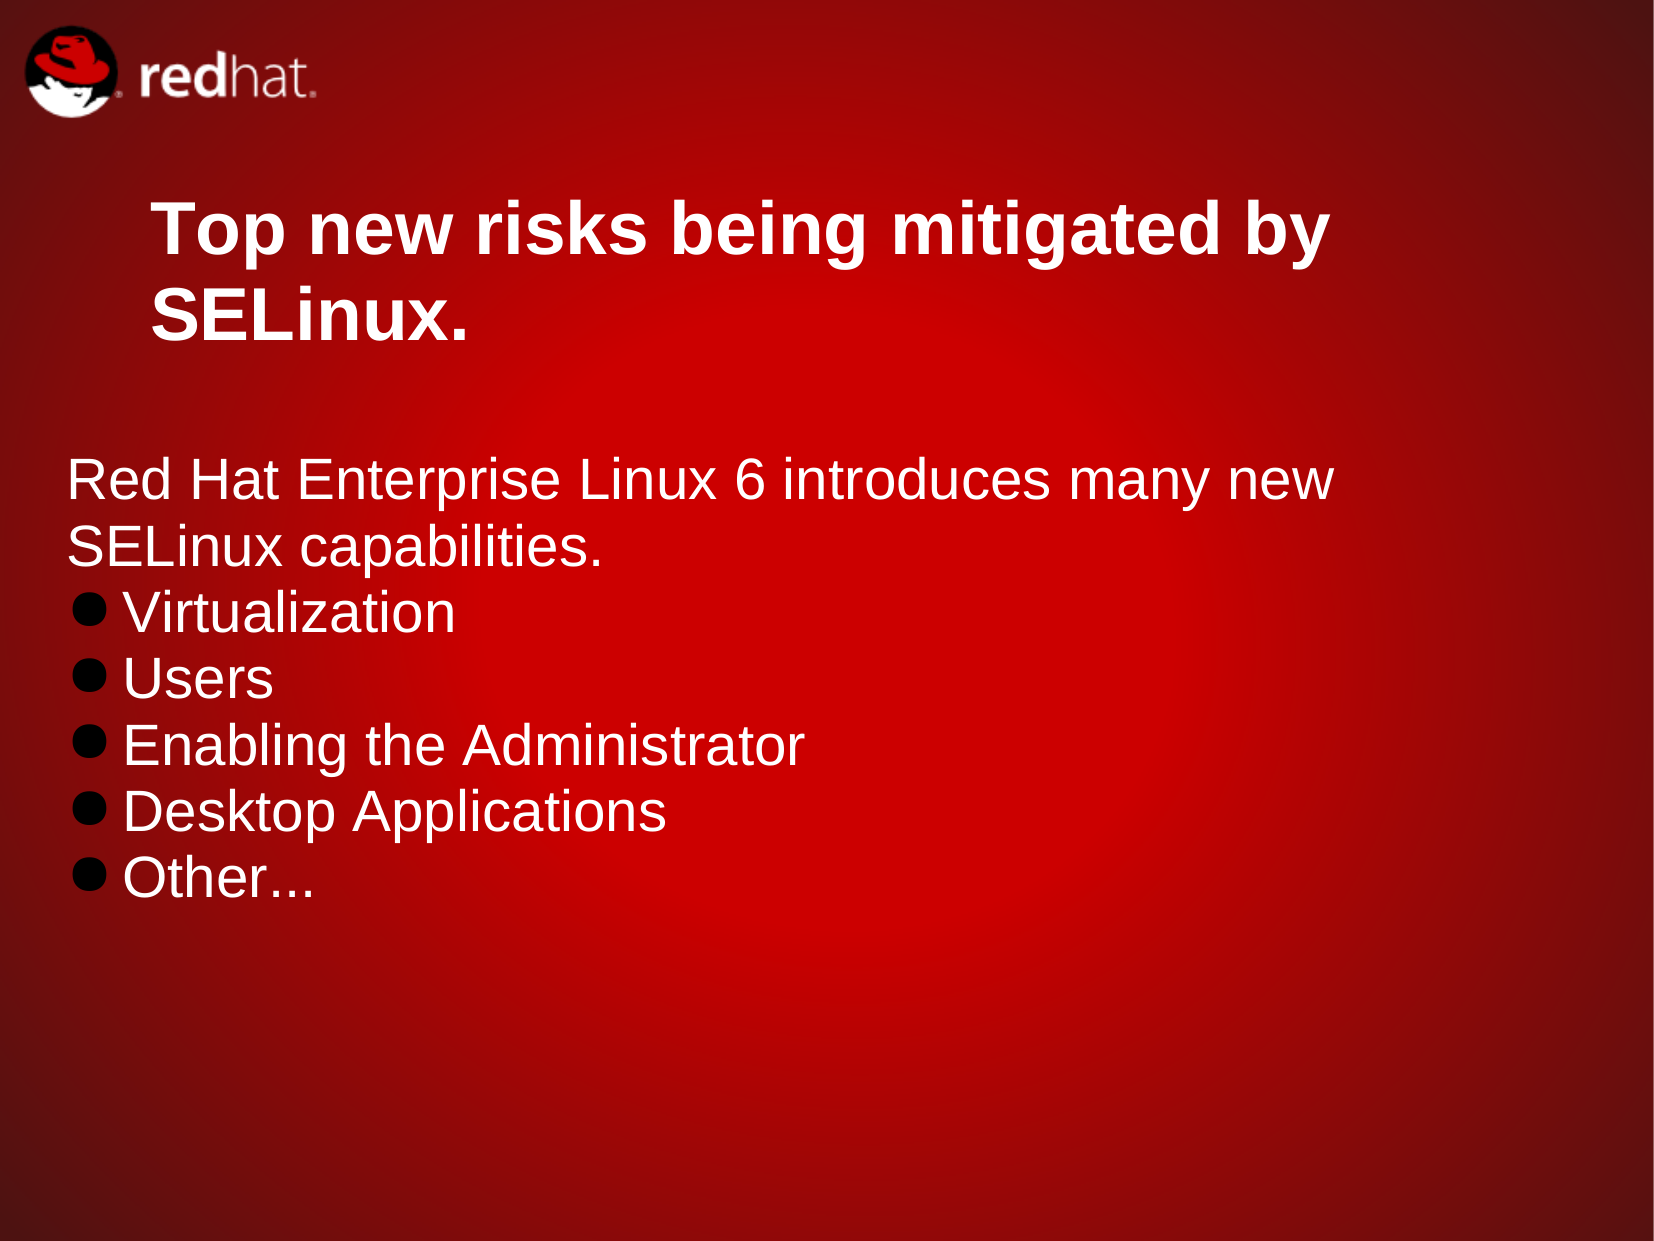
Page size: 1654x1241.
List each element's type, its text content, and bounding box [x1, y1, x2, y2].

picture [0, 0, 1654, 1241]
list Red Hat Enterprise Linux 6 introduces many new SELinux capabilities. Virtualization Users Enabling the Administrator Desktop Applications Other... [66, 445, 1555, 1240]
title Top new risks being mitigated by SELinux. [150, 91, 1568, 451]
